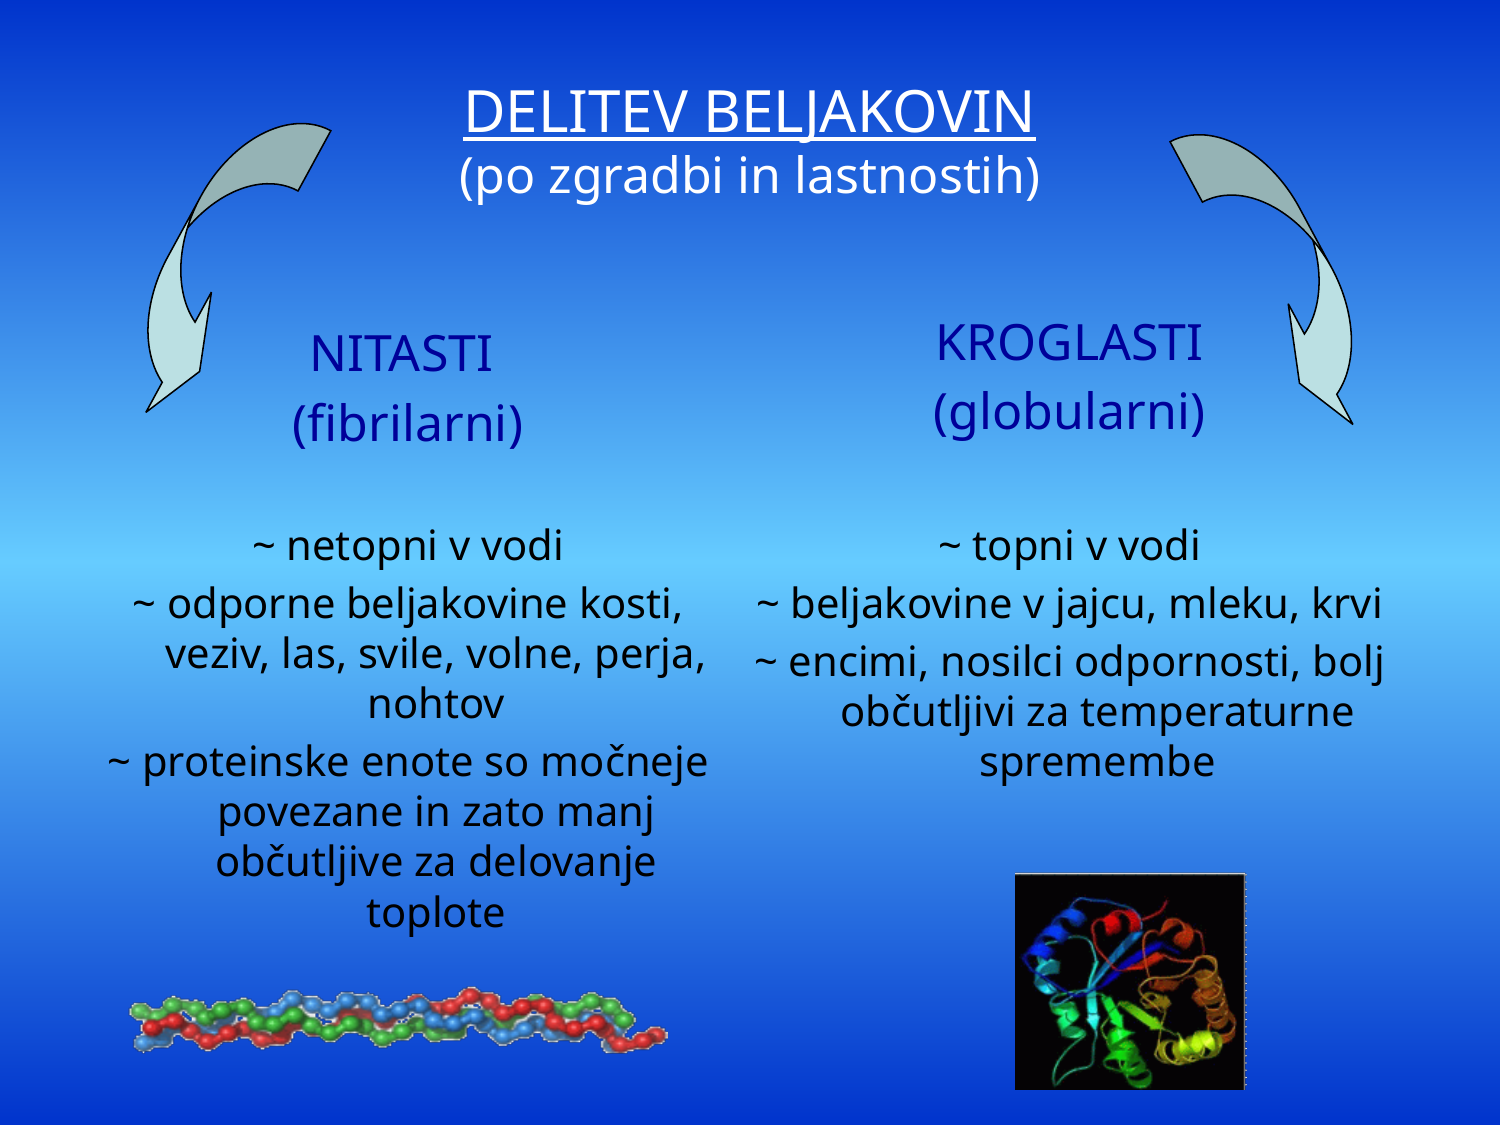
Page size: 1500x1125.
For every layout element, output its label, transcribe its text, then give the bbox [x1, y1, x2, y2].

list KROGLASTI (globularni) ~ topni v vodi ~ beljakovine v jajcu, mleku, krvi ~ encimi, nosilci odpornosti, bolj občutljivi za temperaturne spremembe [738, 302, 1401, 1045]
text_box [1170, 134, 1353, 425]
title DELITEV BELJAKOVIN (po zgradbi in lastnostih) [75, 45, 1425, 233]
list NITASTI (fibrilarni) ~ netopni v vodi ~ odporne beljakovine kosti, veziv, las, svile, volne, perja, nohtov ~ proteinske enote so močneje povezane in zato manj občutljive za delovanje toplote [76, 314, 740, 1057]
text_box [145, 123, 331, 413]
picture [1015, 870, 1247, 1090]
picture [123, 976, 668, 1061]
